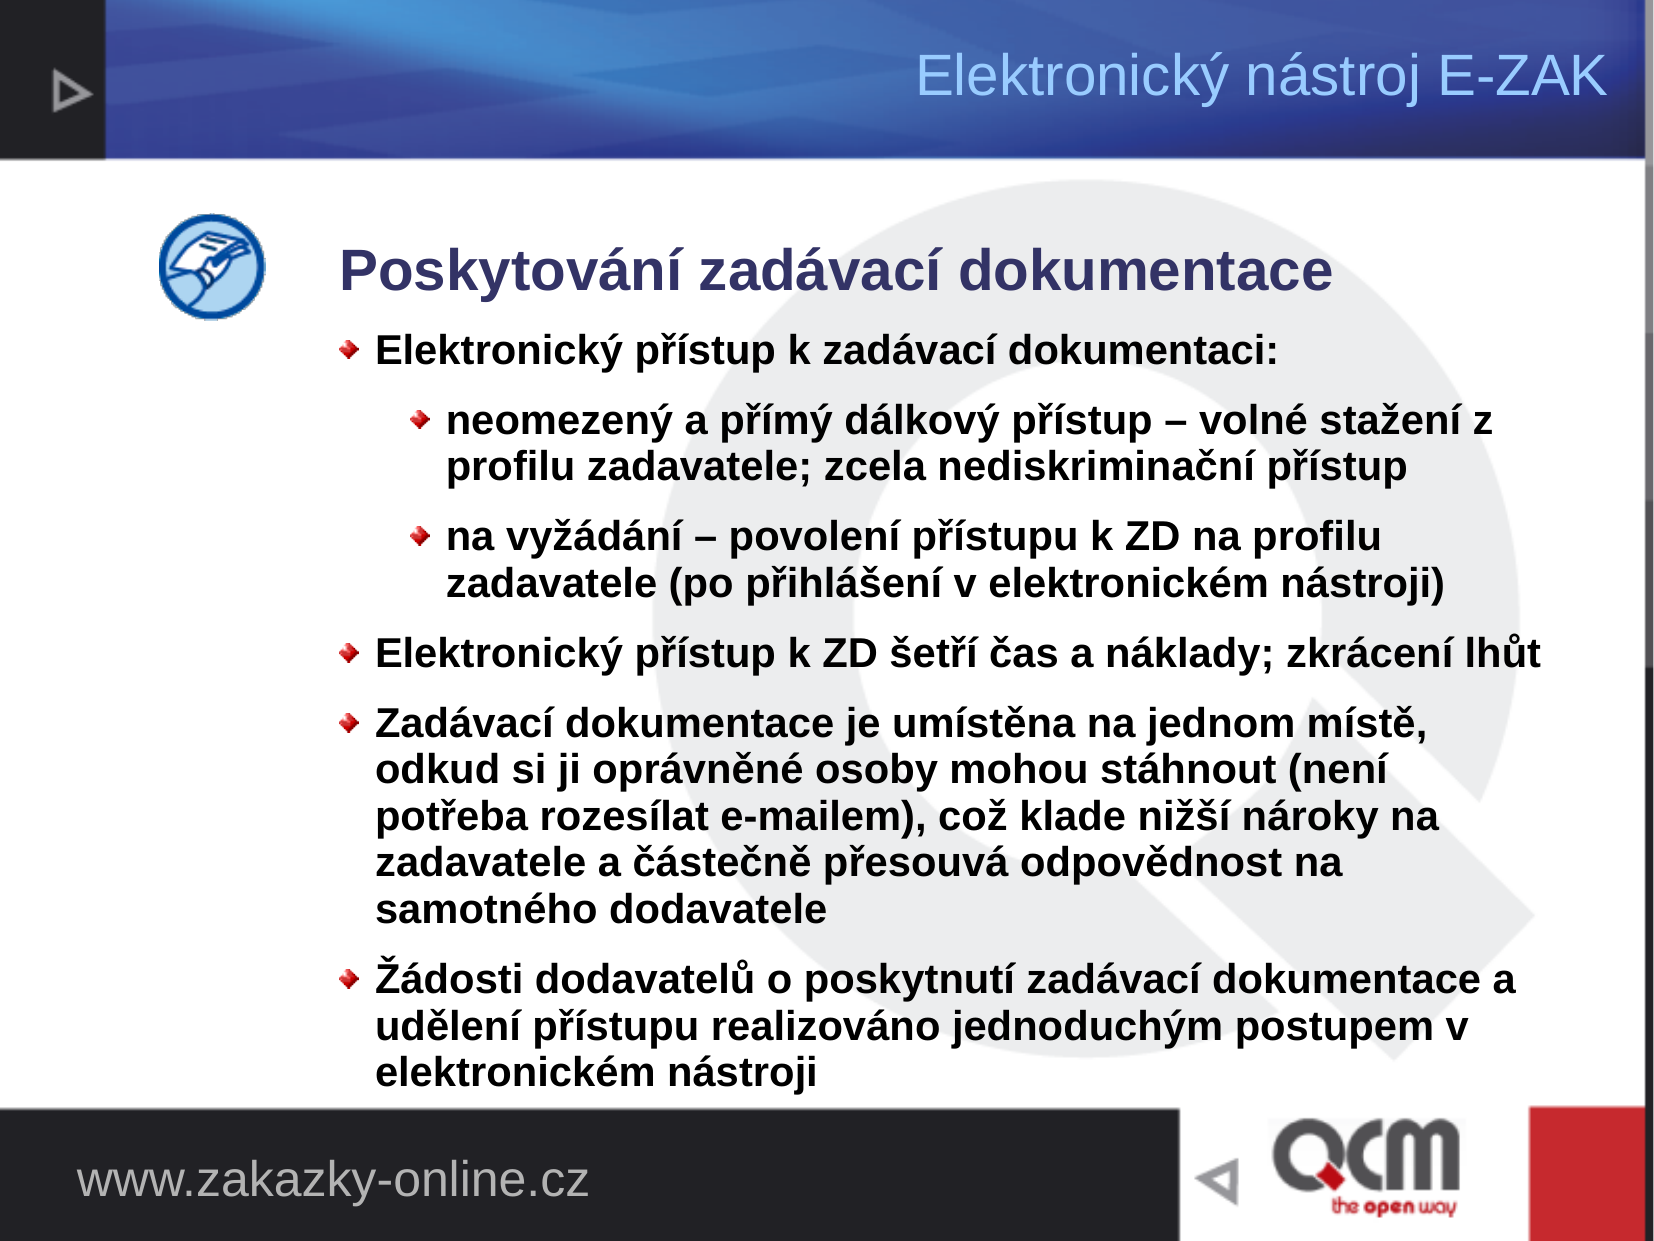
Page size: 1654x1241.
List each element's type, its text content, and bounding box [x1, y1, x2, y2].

picture [0, 0, 1654, 1241]
text_box Poskytování zadávací dokumentace Elektronický přístup k zadávací dokumentaci: neomezený a přímý dálkový přístup – volné stažení z profilu zadavatele; zcela nediskriminační přístup na vyžádání – povolení přístupu k ZD na profilu zadavatele (po přihlášení v elektronickém nástroji) Elektronický přístup k ZD šetří čas a náklady; zkrácení lhůt Zadávací dokumentace je umístěna na jednom místě, odkud si ji oprávněné osoby mohou stáhnout (není potřeba rozesílat e-mailem), což klade nižší nároky na zadavatele a částečně přesouvá odpovědnost na samotného dodavatele Žádosti dodavatelů o poskytnutí zadávací dokumentace a udělení přístupu realizováno jednoduchým postupem v elektronickém nástroji [324, 230, 1565, 1103]
